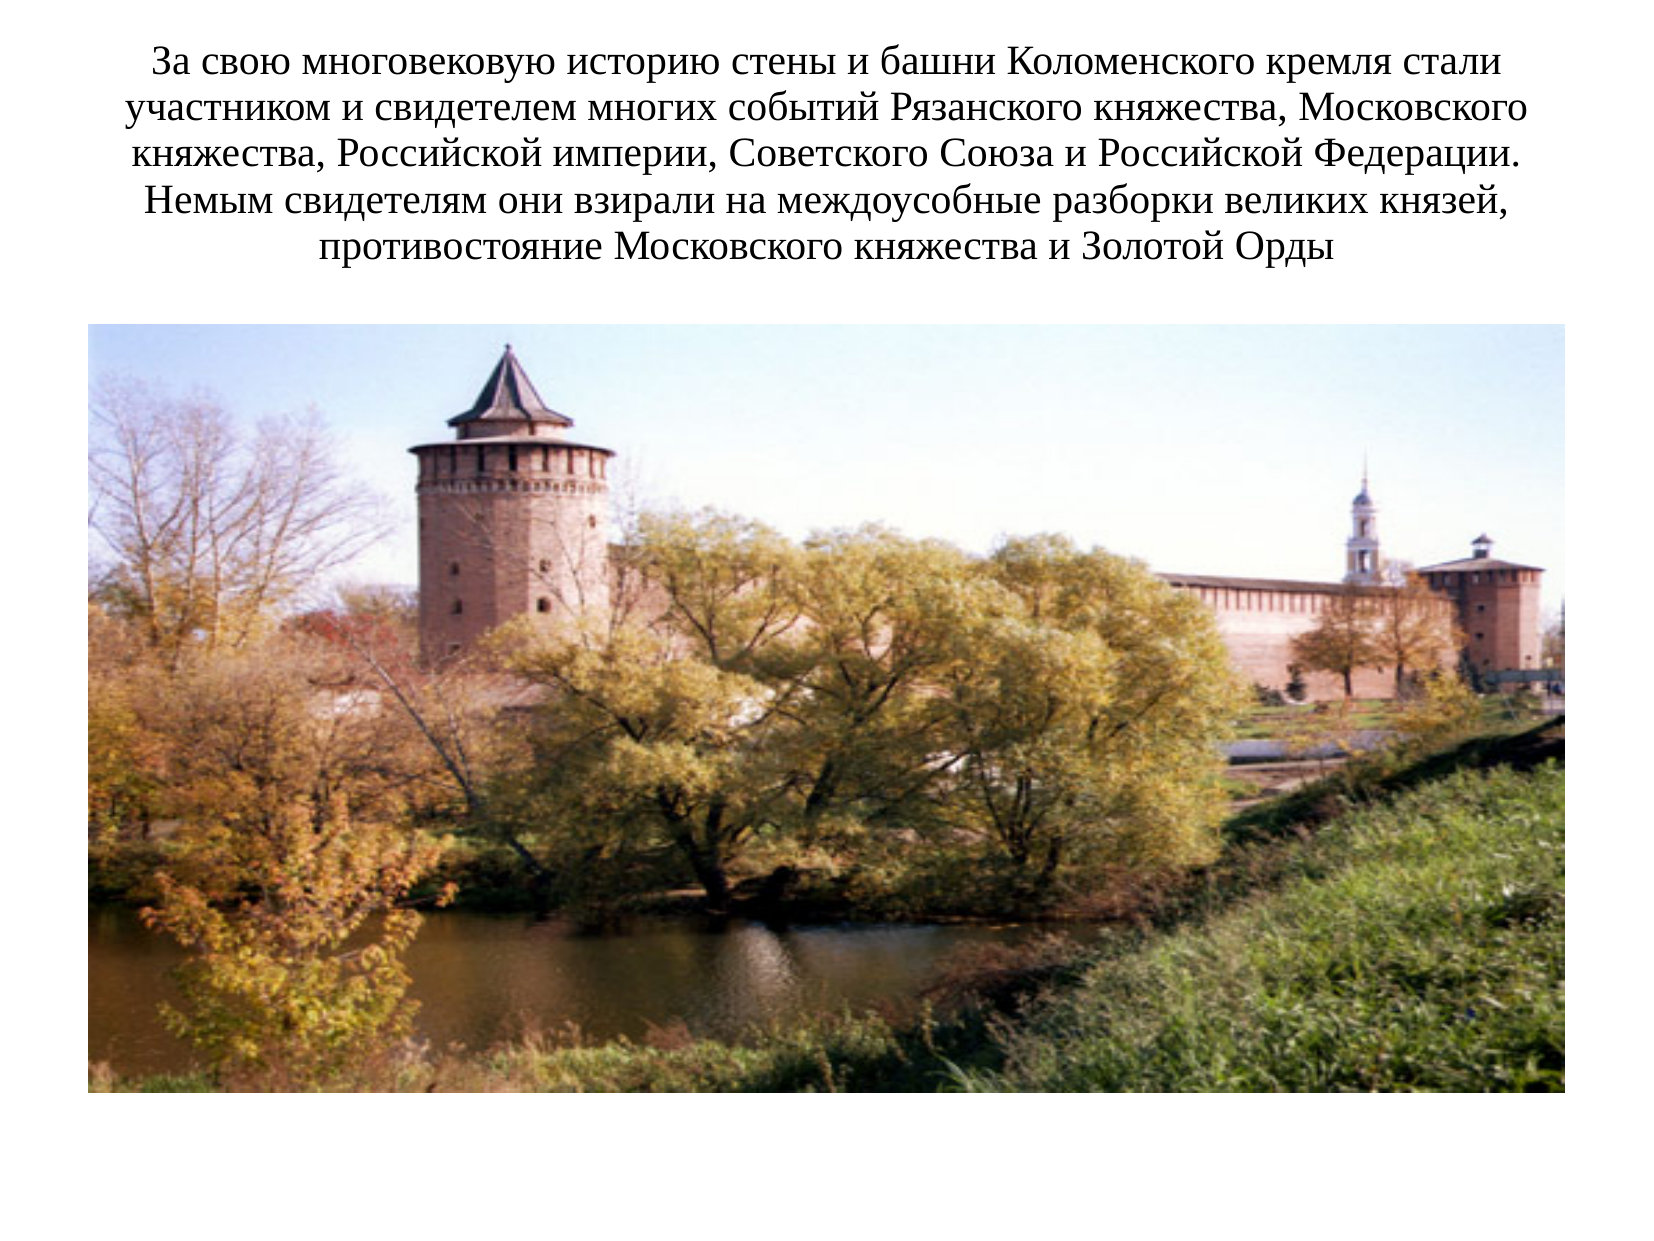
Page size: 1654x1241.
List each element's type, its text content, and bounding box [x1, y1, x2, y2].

title За свою многовековую историю стены и башни Коломенского кремля стали участником и свидетелем многих событий Рязанского княжества, Московского княжества, Российской империи, Советского Союза и Российской Федерации. Немым свидетелям они взирали на междоусобные разборки великих князей, противостояние Московского княжества и Золотой Орды [82, 35, 1571, 271]
picture [88, 324, 1565, 1093]
